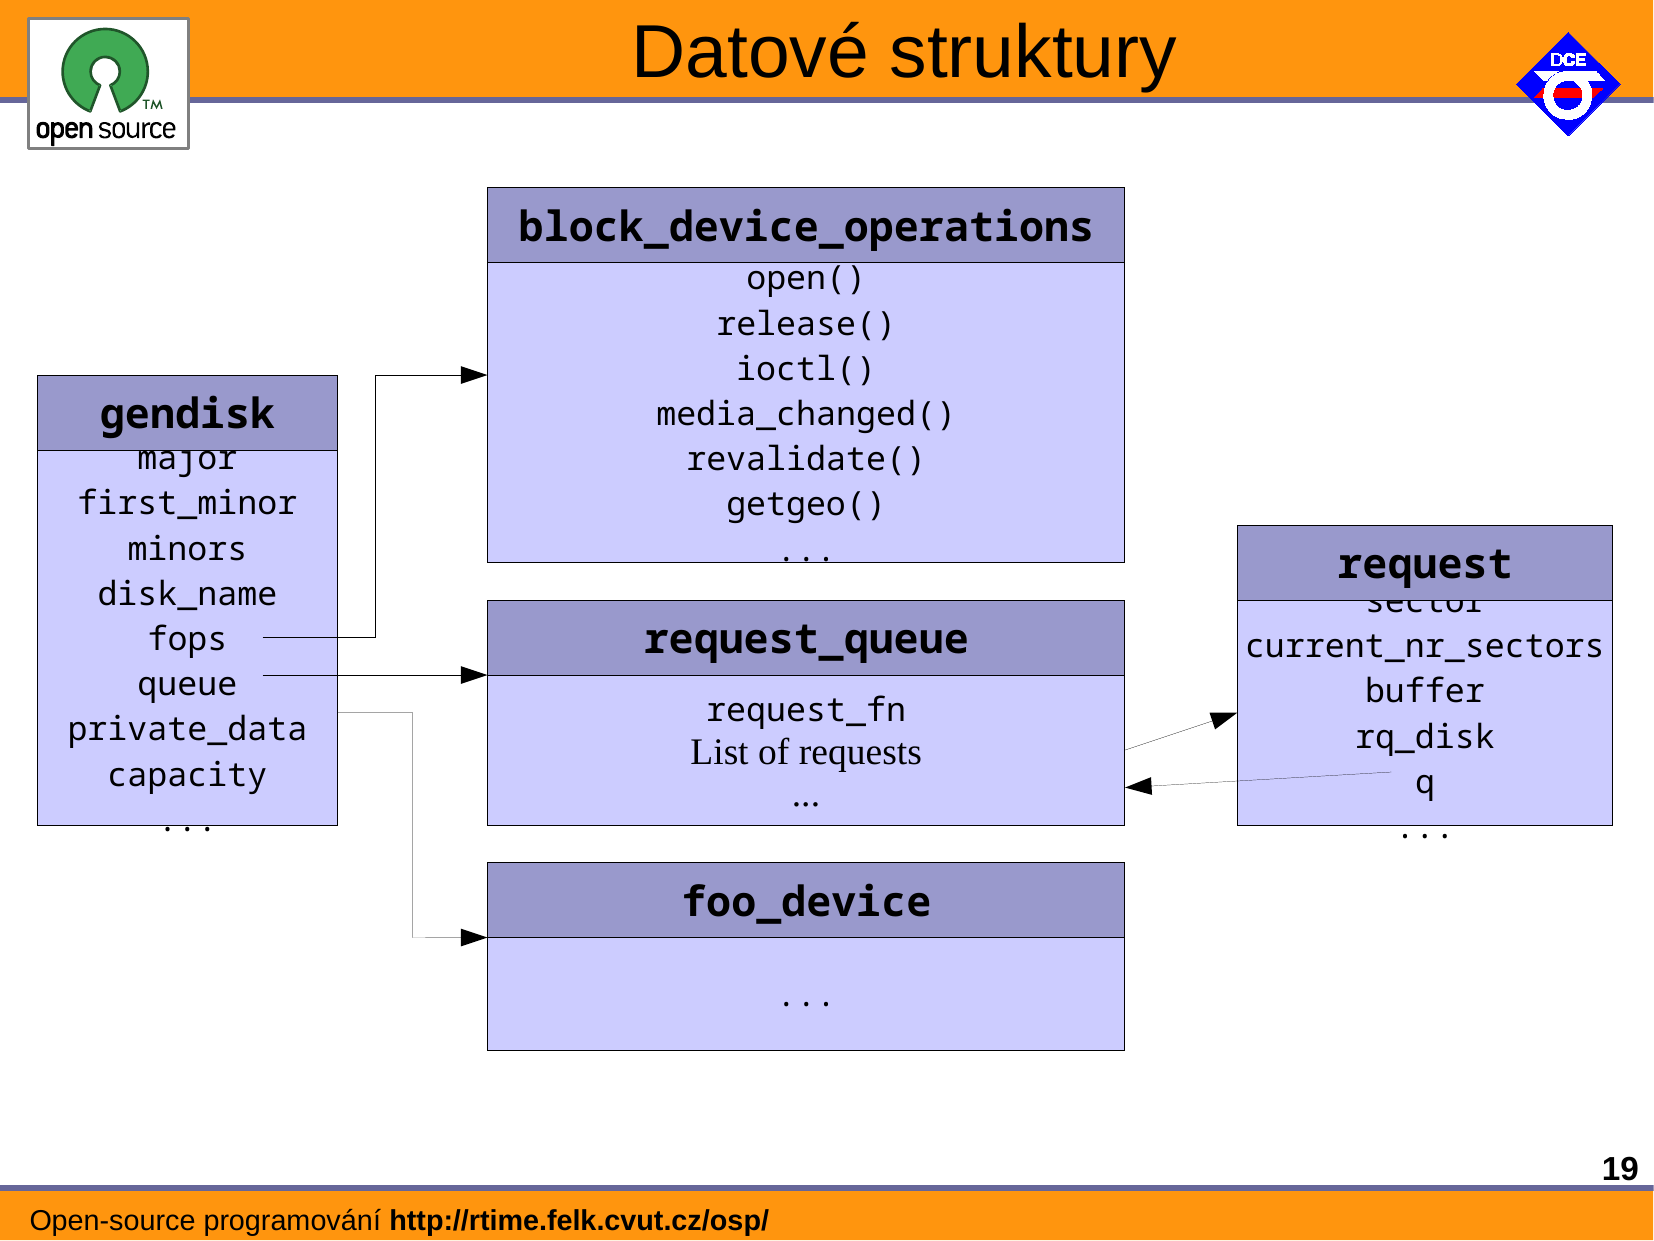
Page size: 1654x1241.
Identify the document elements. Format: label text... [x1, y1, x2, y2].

text_box request_fn List of requests ... [487, 676, 1125, 826]
text_box block_device_operations [487, 187, 1125, 263]
text_box gendisk [37, 375, 338, 451]
text_box foo_device [487, 862, 1125, 938]
text_box request [1237, 525, 1613, 601]
text_box sector current_nr_sectors buffer rq_disk q ... [1237, 601, 1613, 826]
text_box request_queue [487, 600, 1125, 676]
text_box open() release() ioctl() media_changed() revalidate() getgeo() ... [487, 263, 1125, 563]
text_box major first_minor minors disk_name fops queue private_data capacity ... [37, 451, 338, 826]
text_box ... [487, 938, 1125, 1051]
title Datové struktury [178, 4, 1631, 98]
